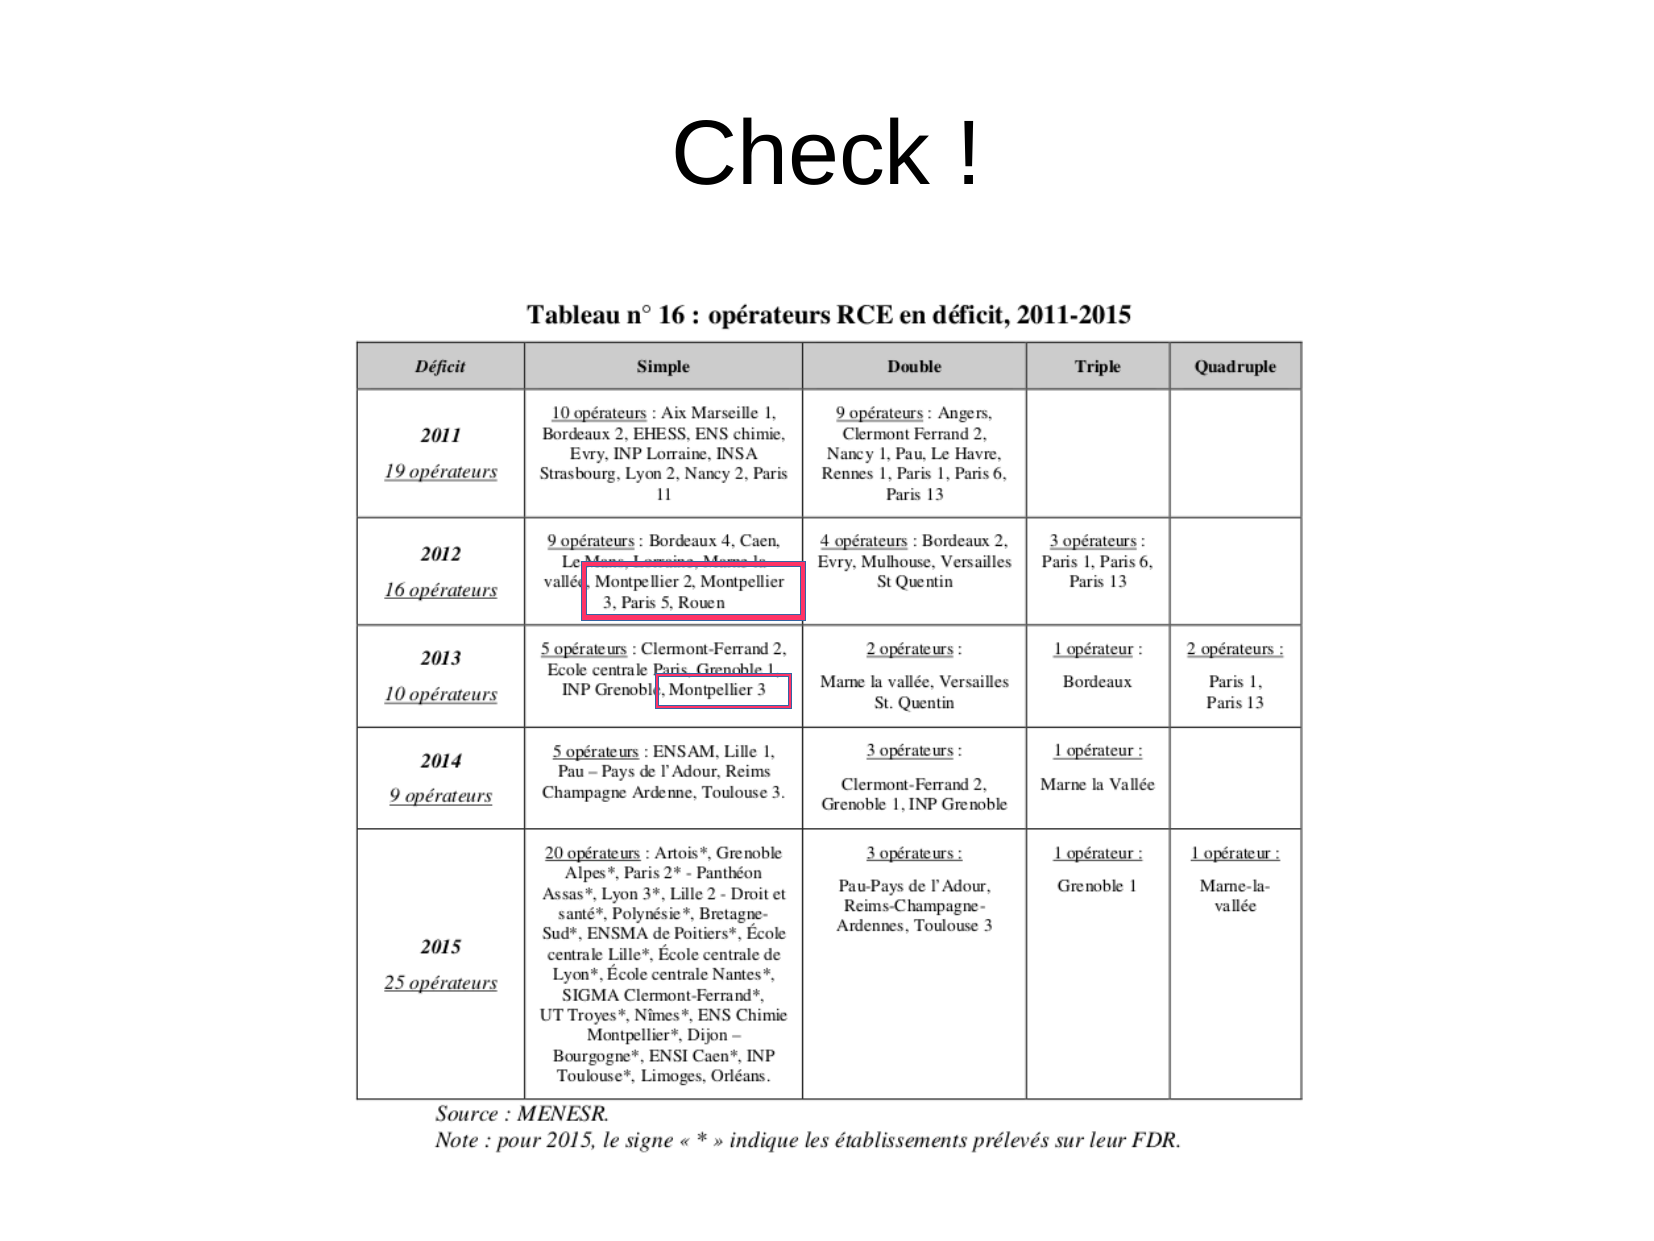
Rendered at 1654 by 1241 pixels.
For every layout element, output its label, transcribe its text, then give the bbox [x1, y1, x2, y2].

title Check ! [82, 49, 1571, 257]
text_box [655, 673, 792, 709]
picture [329, 284, 1324, 1171]
text_box [581, 561, 806, 621]
